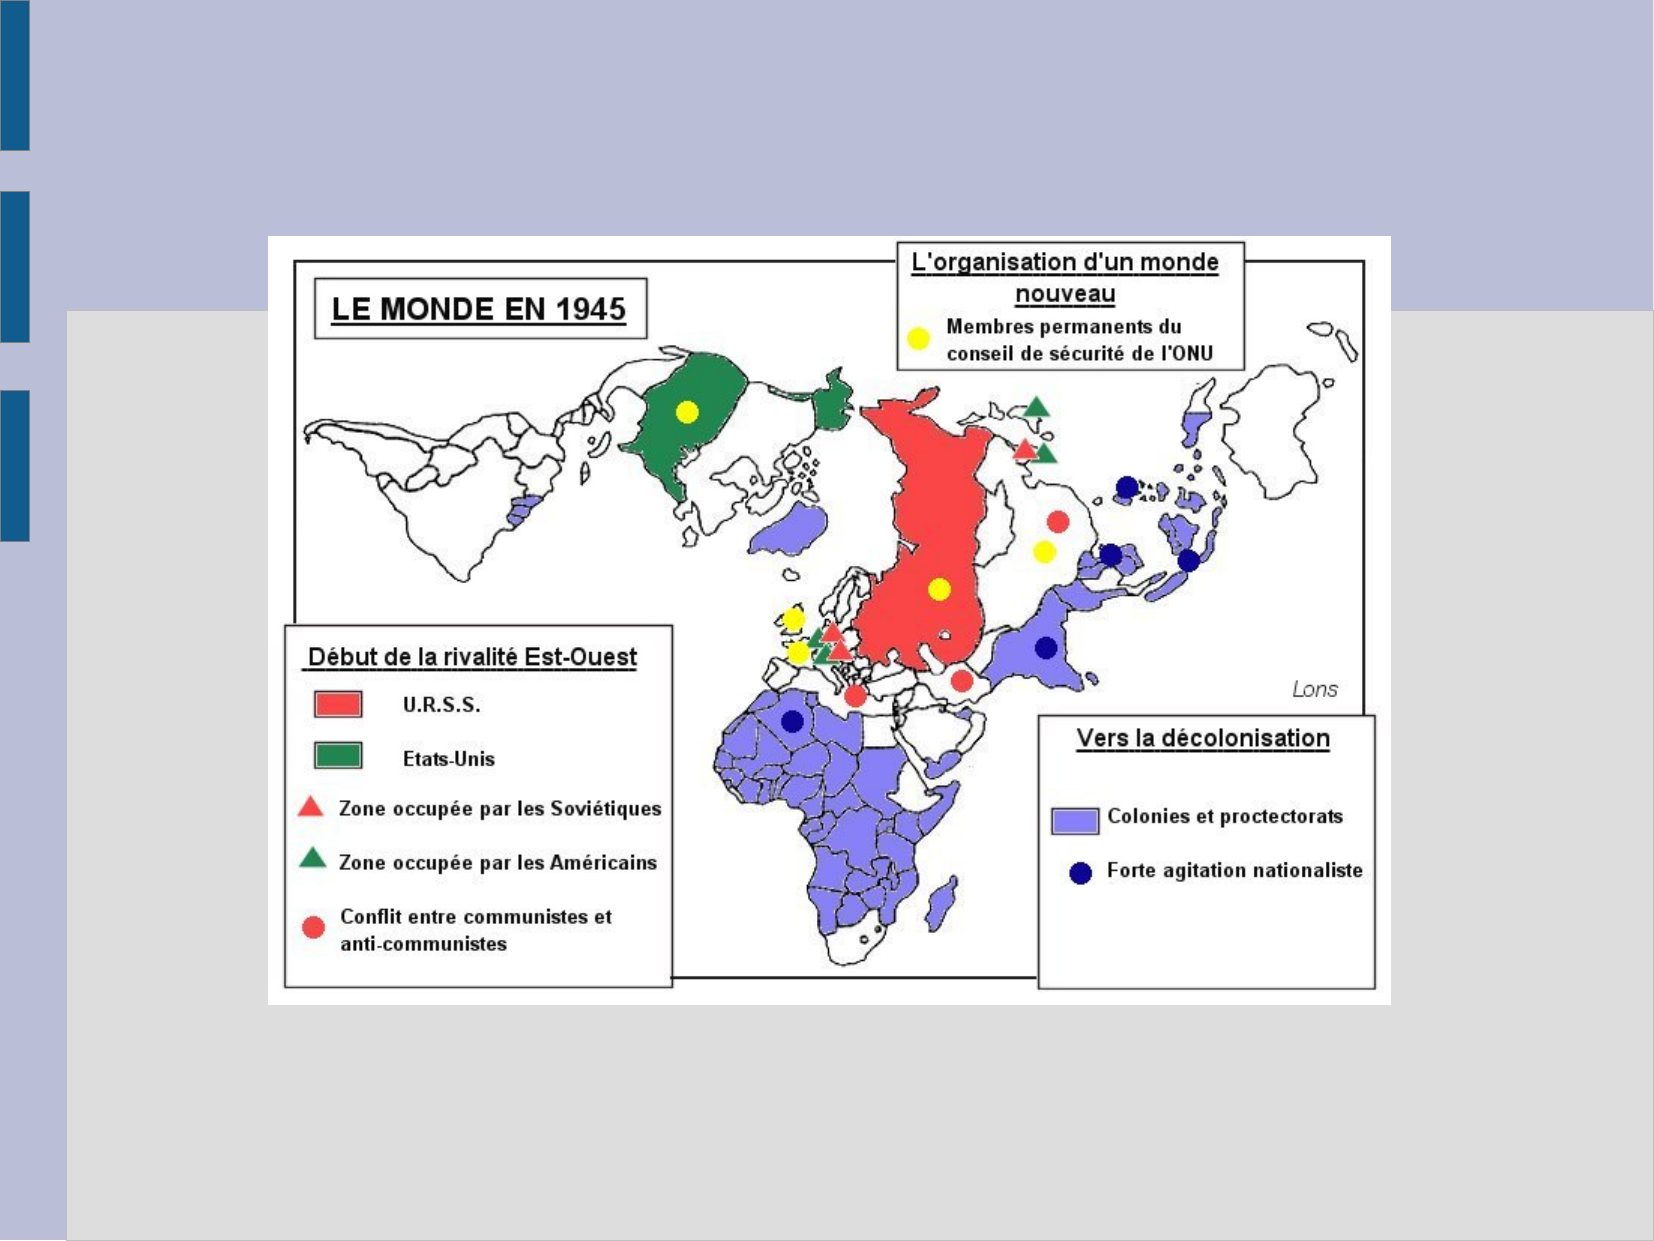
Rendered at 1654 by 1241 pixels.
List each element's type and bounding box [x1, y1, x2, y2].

picture [268, 236, 1391, 1005]
